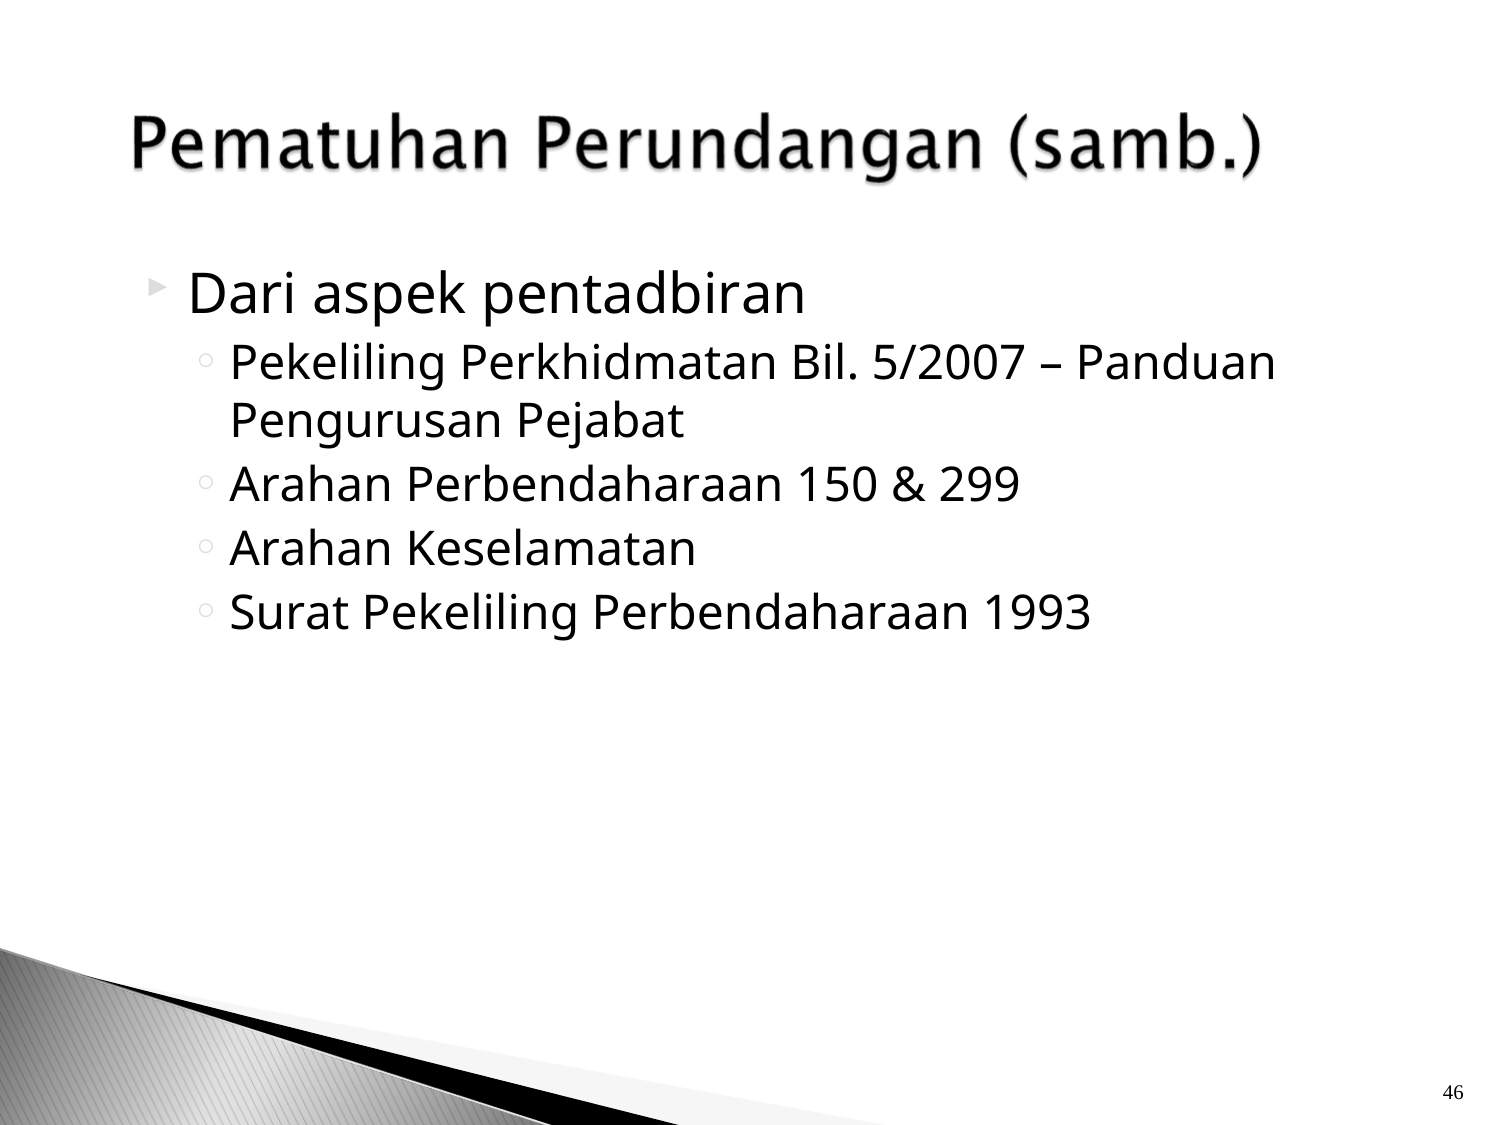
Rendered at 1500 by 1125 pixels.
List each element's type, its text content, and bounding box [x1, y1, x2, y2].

picture [113, 62, 1326, 238]
picture [0, 947, 559, 1125]
list Dari aspek pentadbiran Pekeliling Perkhidmatan Bil. 5/2007 – Panduan Pengurusan Pejabat Arahan Perbendaharaan 150 & 299 Arahan Keselamatan Surat Pekeliling Perbendaharaan 1993 [112, 249, 1375, 900]
text_box <number> [1418, 1051, 1479, 1112]
